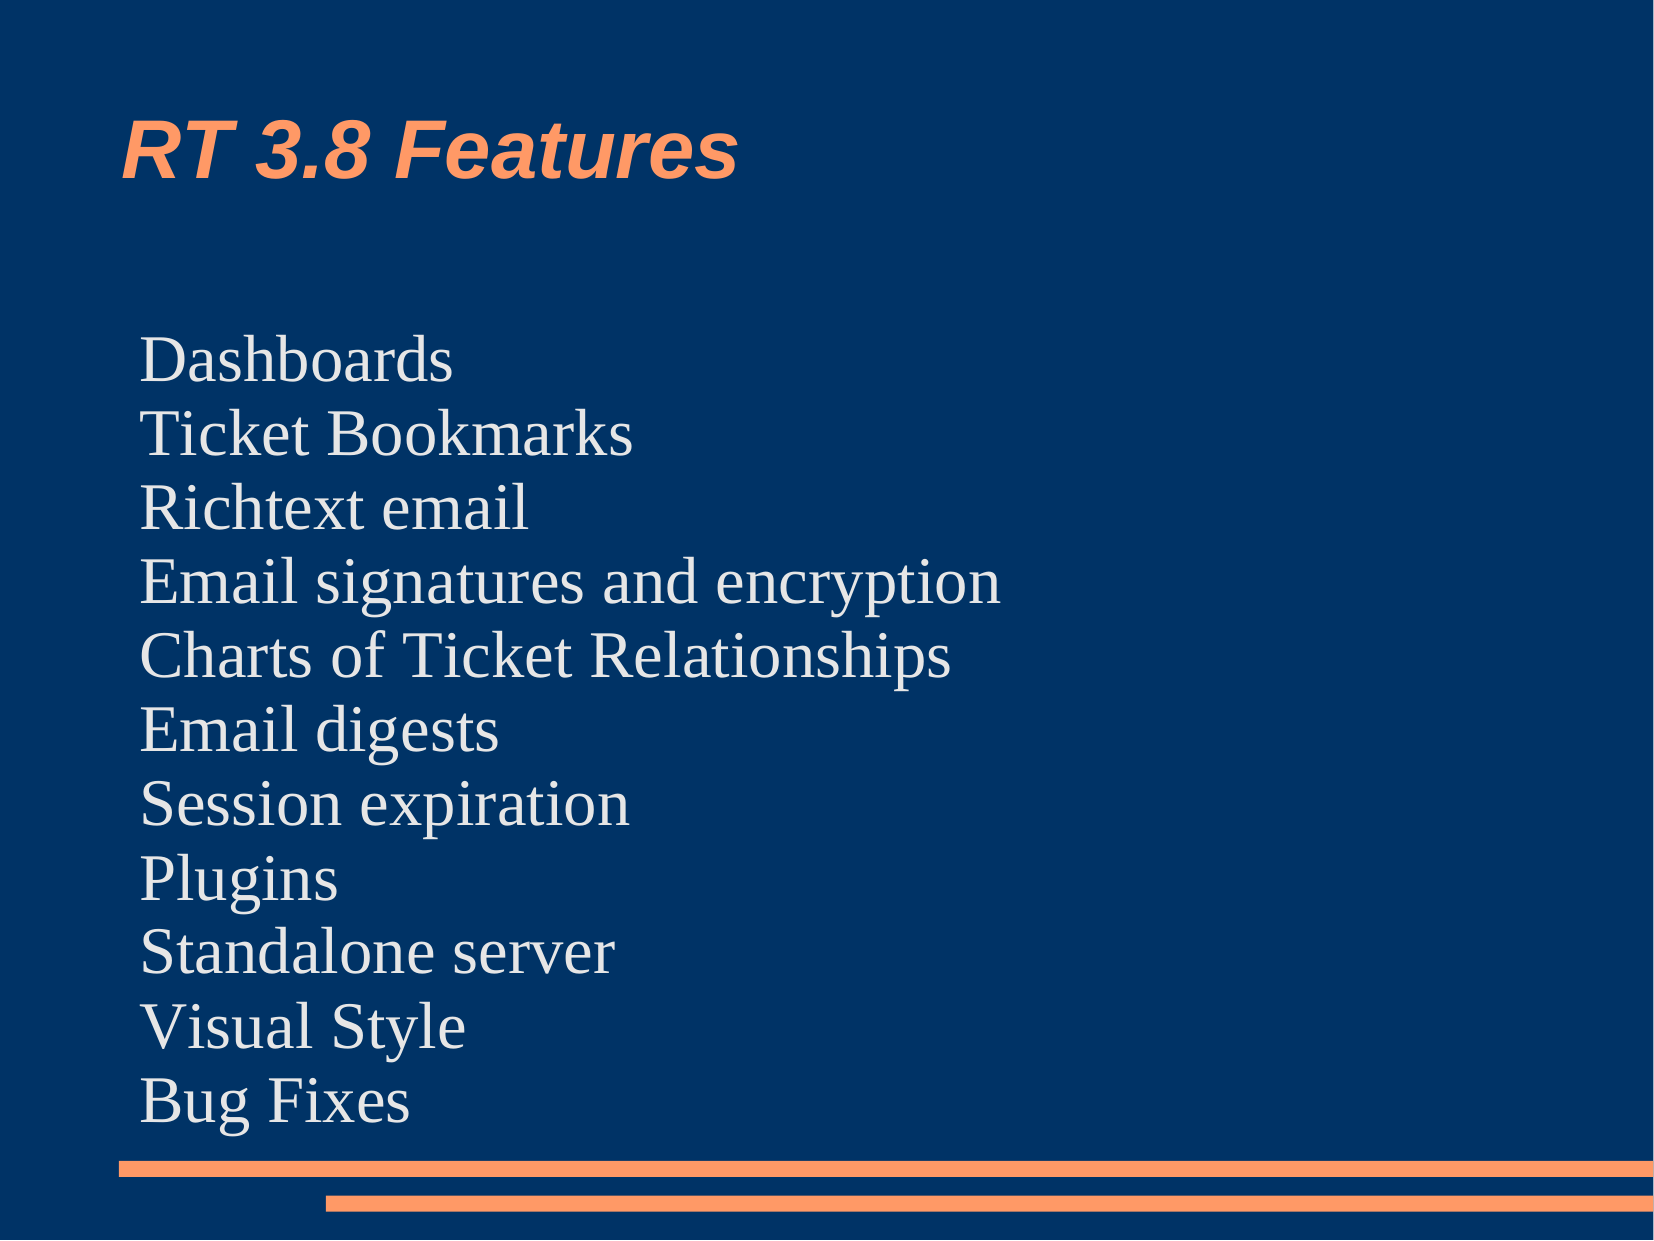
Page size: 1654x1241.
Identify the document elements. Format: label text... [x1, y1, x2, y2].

list Dashboards Ticket Bookmarks Richtext email Email signatures and encryption Charts of Ticket Relationships Email digests Session expiration Plugins Standalone server Visual Style Bug Fixes [121, 322, 1561, 1137]
title RT 3.8 Features [121, 53, 1534, 247]
